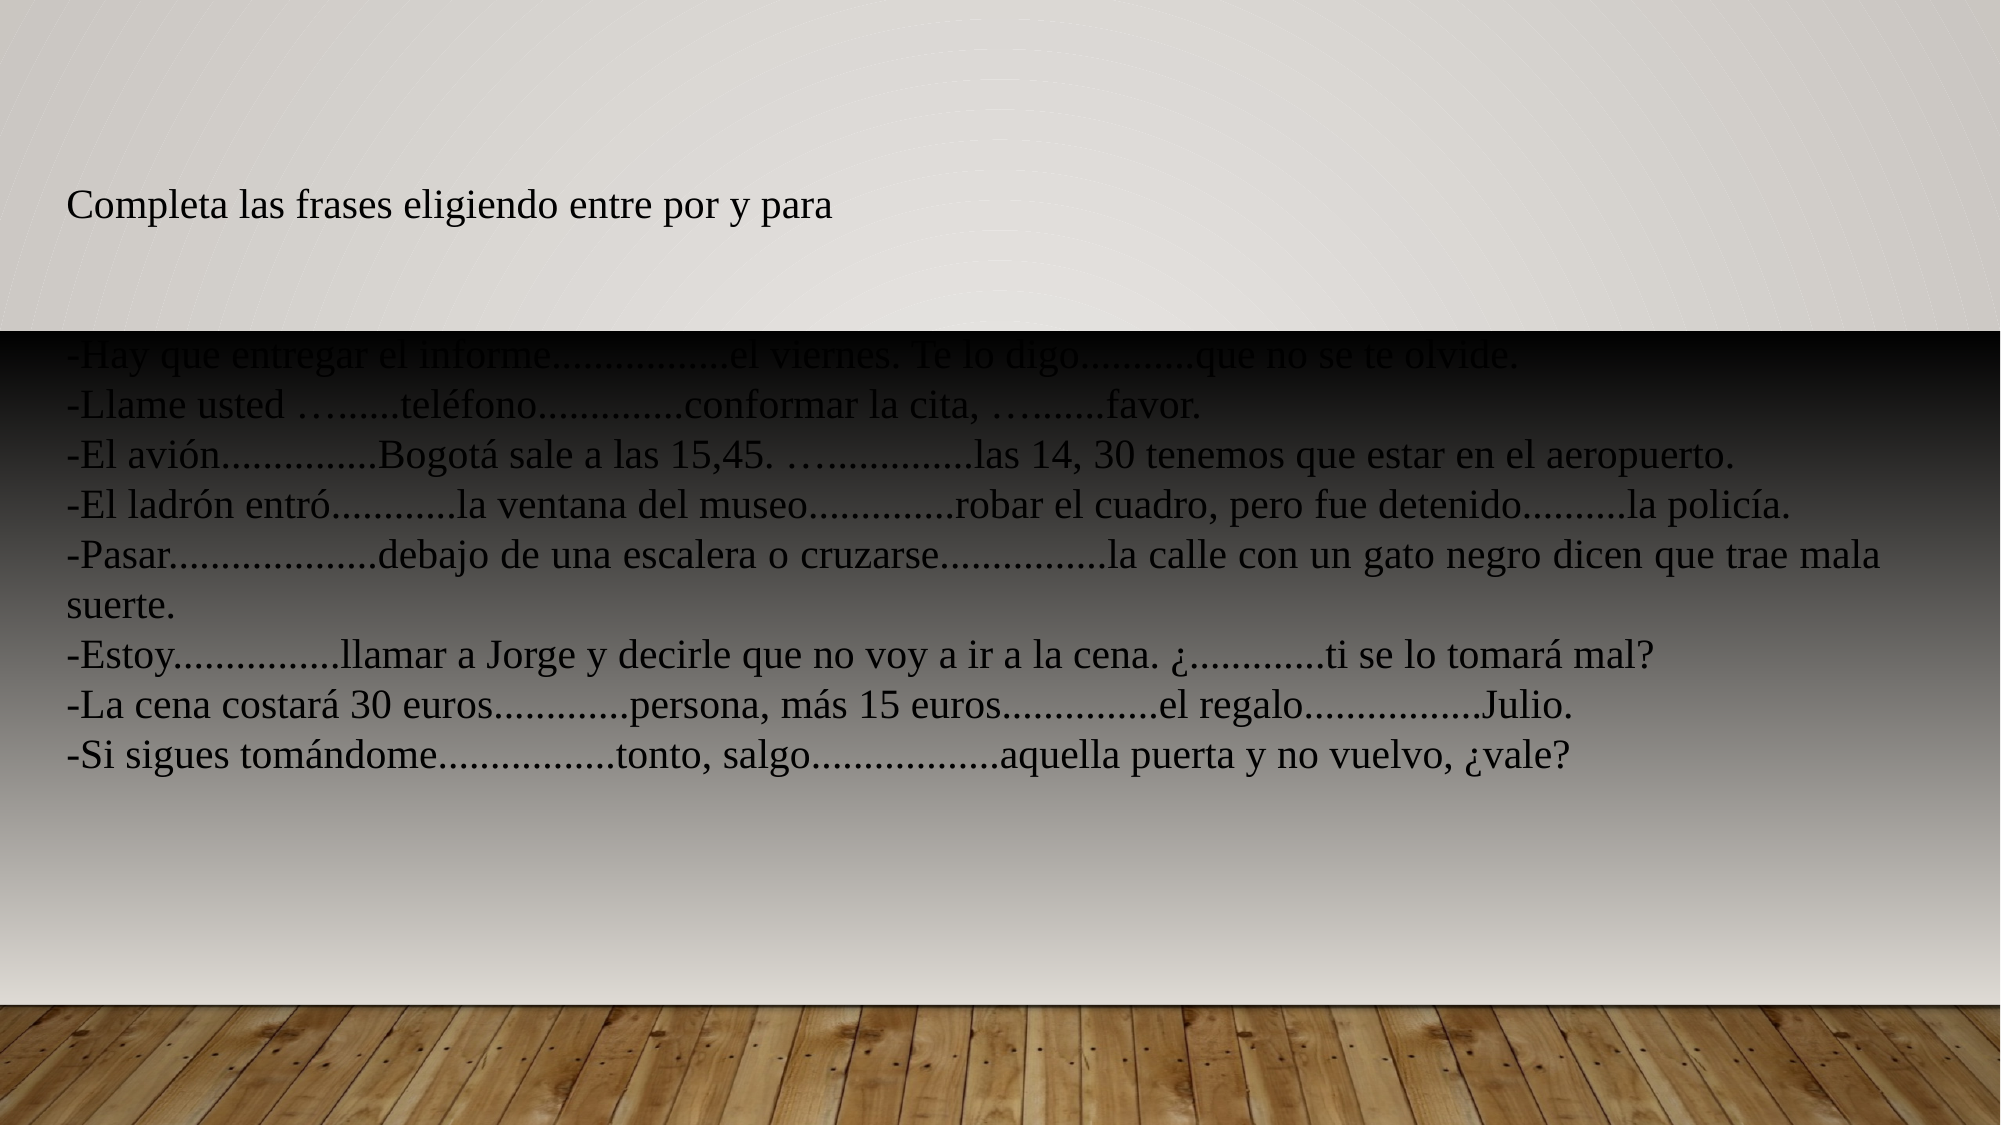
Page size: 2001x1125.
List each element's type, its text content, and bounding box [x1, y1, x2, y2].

text_box Completa las frases eligiendo entre por y para -Hay que entregar el informe.................el viernes. Te lo digo...........que no se te olvide. -Llame usted …......teléfono..............conformar la cita, ….......favor. -El avión...............Bogotá sale a las 15,45. …..............las 14, 30 tenemos que estar en el aeropuerto. -El ladrón entró............la ventana del museo..............robar el cuadro, pero fue detenido..........la policía. -Pasar....................debajo de una escalera o cruzarse................la calle con un gato negro dicen que trae mala suerte. -Estoy................llamar a Jorge y decirle que no voy a ir a la cena. ¿.............ti se lo tomará mal? -La cena costará 30 euros.............persona, más 15 euros...............el regalo.................Julio. -Si sigues tomándome.................tonto, salgo..................aquella puerta y no vuelvo, ¿vale? [51, 169, 1951, 791]
